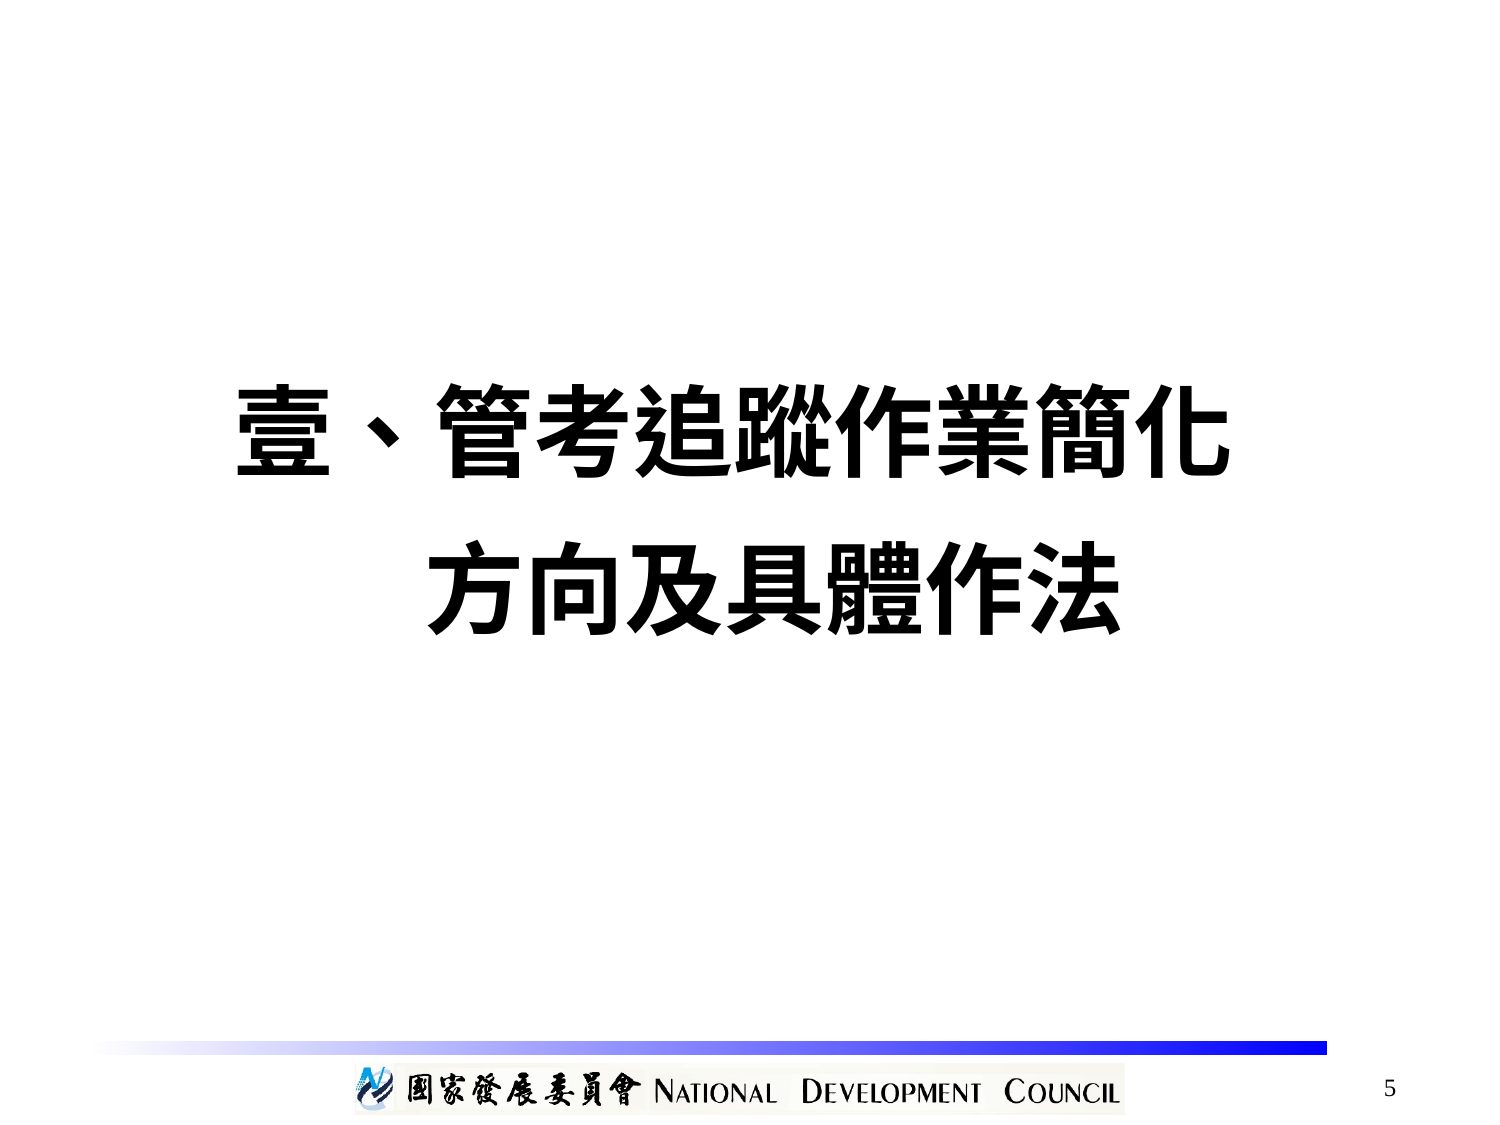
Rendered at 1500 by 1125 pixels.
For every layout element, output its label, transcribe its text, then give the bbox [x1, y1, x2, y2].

text_box [1368, 1063, 1485, 1100]
text_box 壹、管考追蹤作業簡化 方向及具體作法 [219, 350, 1352, 654]
